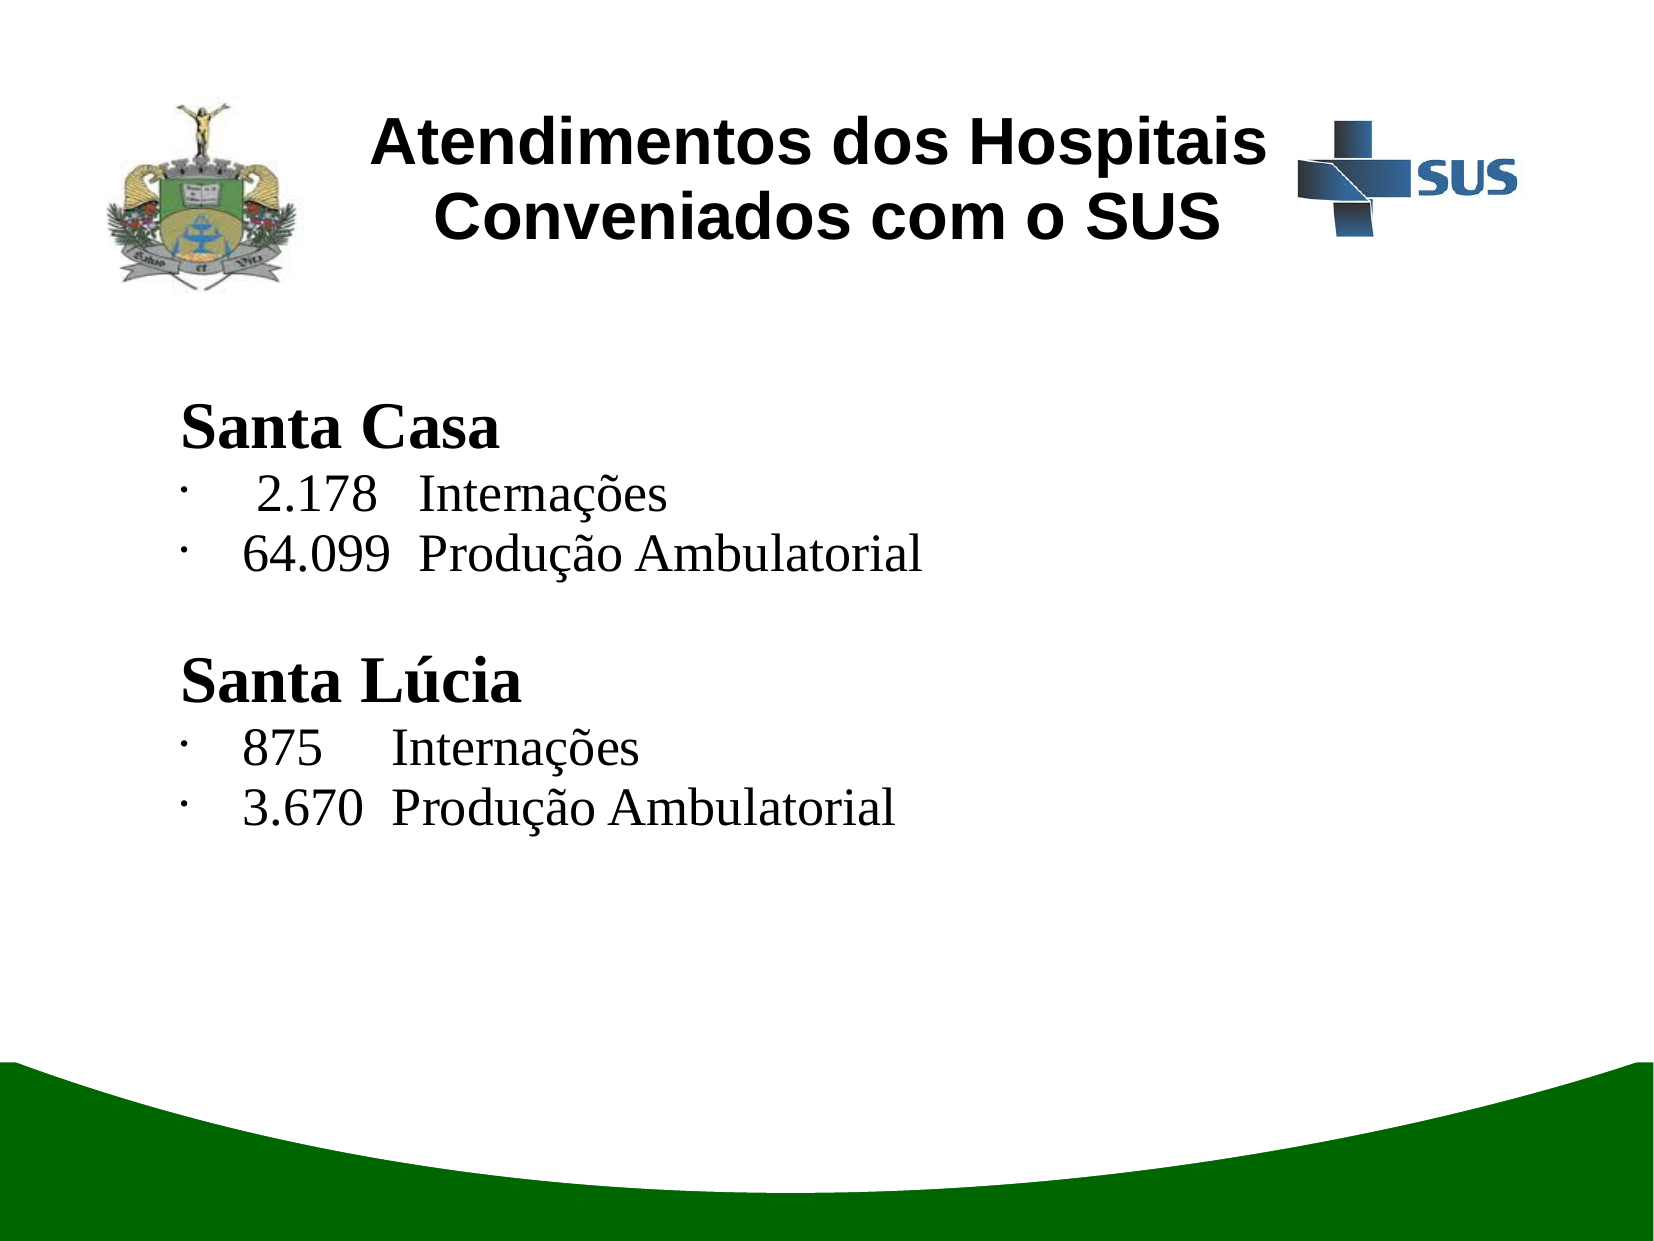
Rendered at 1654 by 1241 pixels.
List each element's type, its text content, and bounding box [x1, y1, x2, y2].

text_box Santa Casa 2.178 Internações 64.099 Produção Ambulatorial Santa Lúcia 875 Internações 3.670 Produção Ambulatorial [165, 381, 1489, 1085]
picture [1297, 120, 1524, 237]
picture [94, 94, 308, 308]
text_box Atendimentos dos Hospitais Conveniados com o SUS [354, 96, 1453, 284]
text_box [0, 1056, 1654, 1241]
